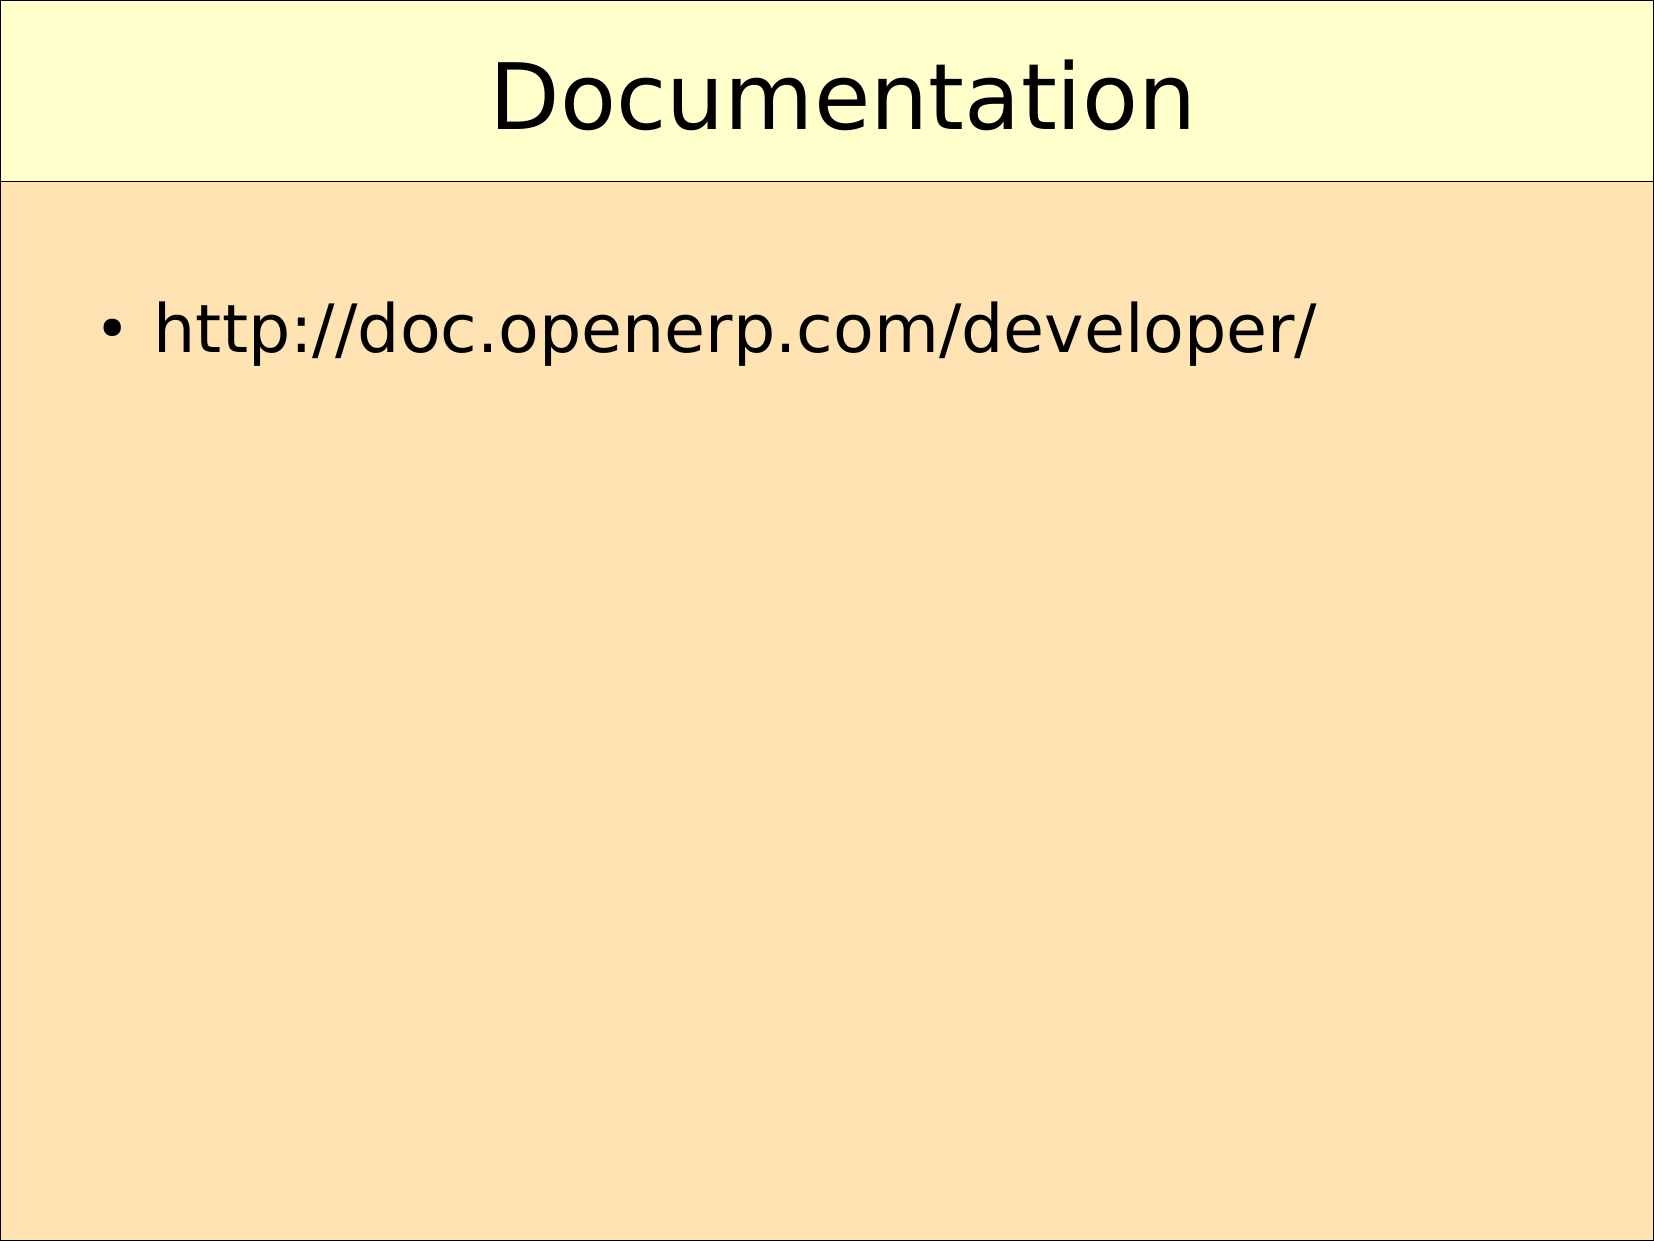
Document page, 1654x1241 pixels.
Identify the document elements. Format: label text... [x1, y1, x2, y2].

title Documentation [135, 44, 1552, 151]
list http://doc.openerp.com/developer/ [82, 290, 1571, 1094]
